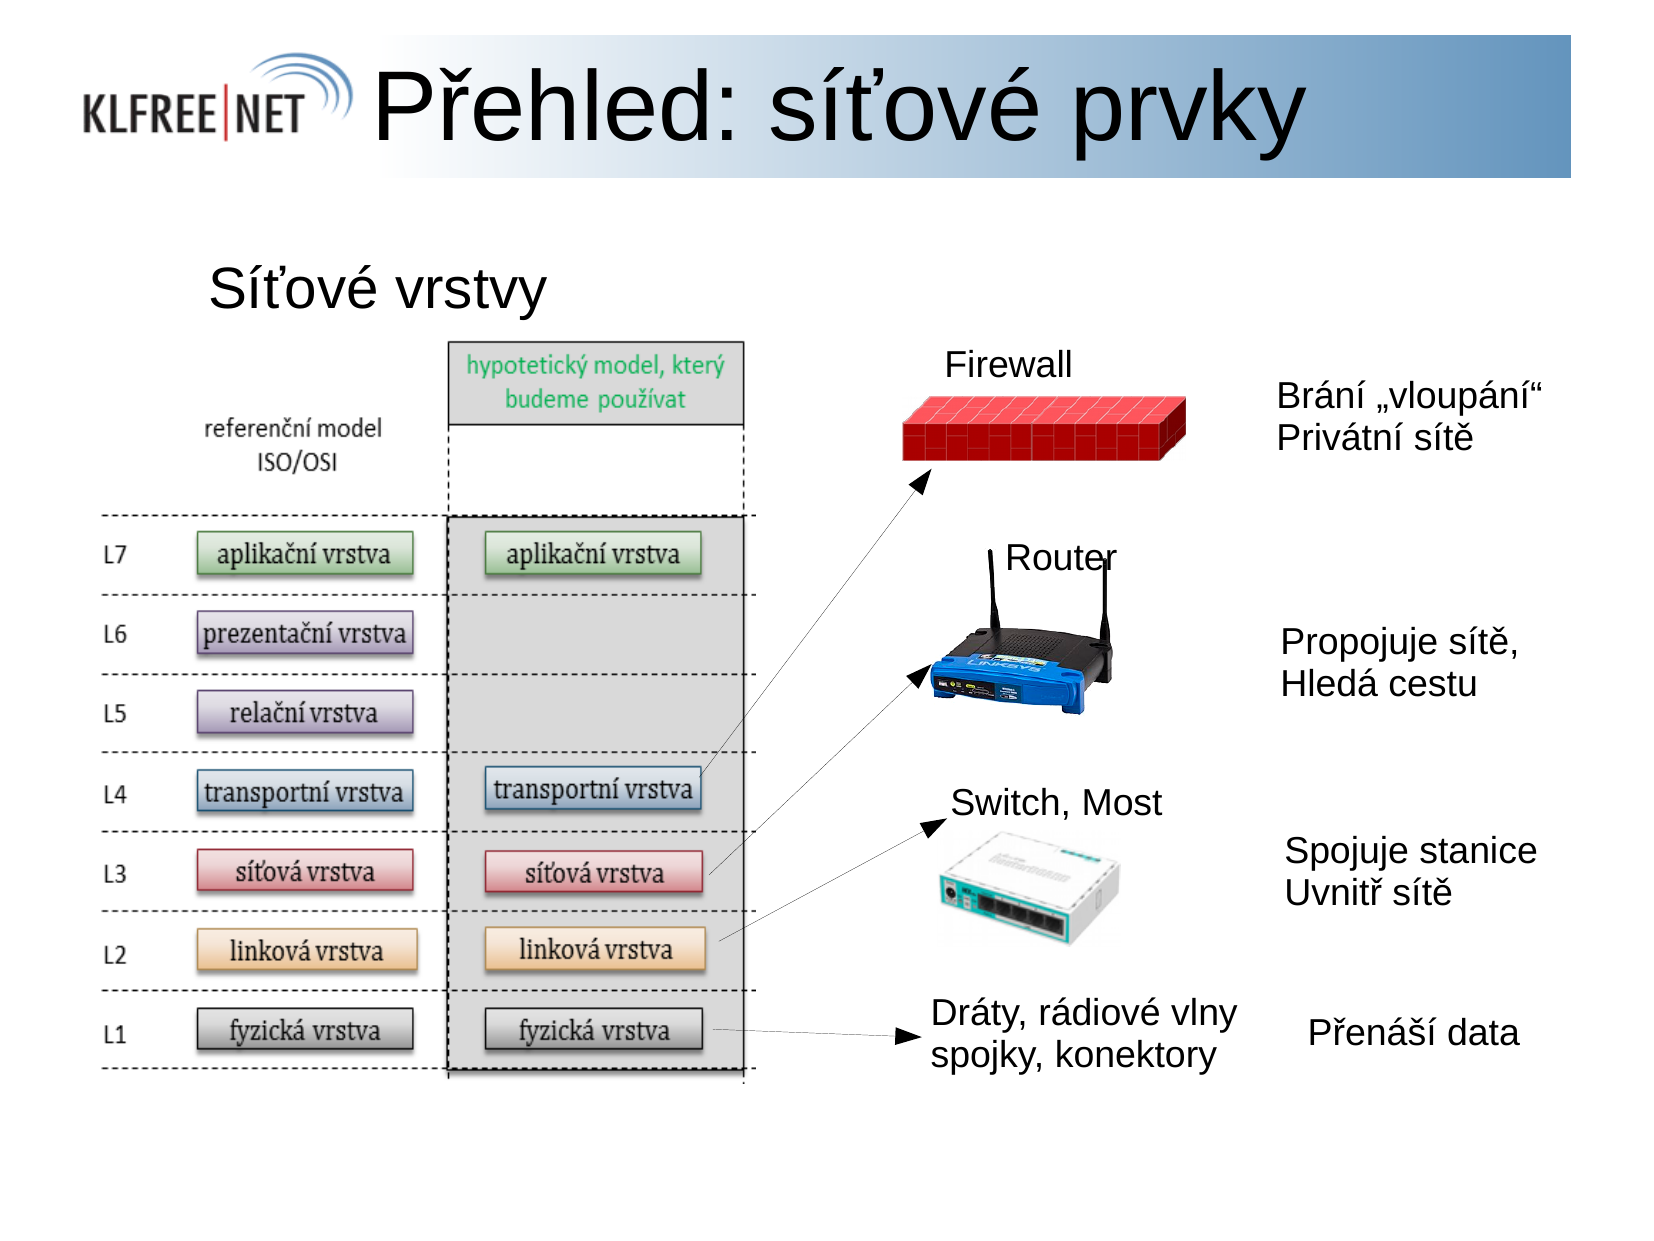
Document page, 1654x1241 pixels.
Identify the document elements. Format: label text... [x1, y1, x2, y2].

text_box Přenáší data [1292, 1003, 1535, 1061]
text_box Firewall [929, 335, 1089, 393]
text_box Síťové vrstvy [193, 248, 563, 328]
picture [59, 11, 372, 201]
text_box Propojuje sítě, Hledá cestu [1265, 613, 1535, 712]
picture [937, 831, 1121, 947]
text_box Router [990, 529, 1133, 587]
title Přehled: síťové prvky [371, 47, 1560, 166]
picture [927, 547, 1114, 718]
text_box Switch, Most [935, 773, 1178, 831]
text_box Spojuje stanice Uvnitř sítě [1269, 821, 1553, 921]
text_box Brání „vloupání“ Privátní sítě [1261, 366, 1558, 466]
picture [93, 335, 756, 1084]
text_box Dráty, rádiové vlny spojky, konektory [915, 984, 1256, 1084]
picture [902, 396, 1186, 461]
